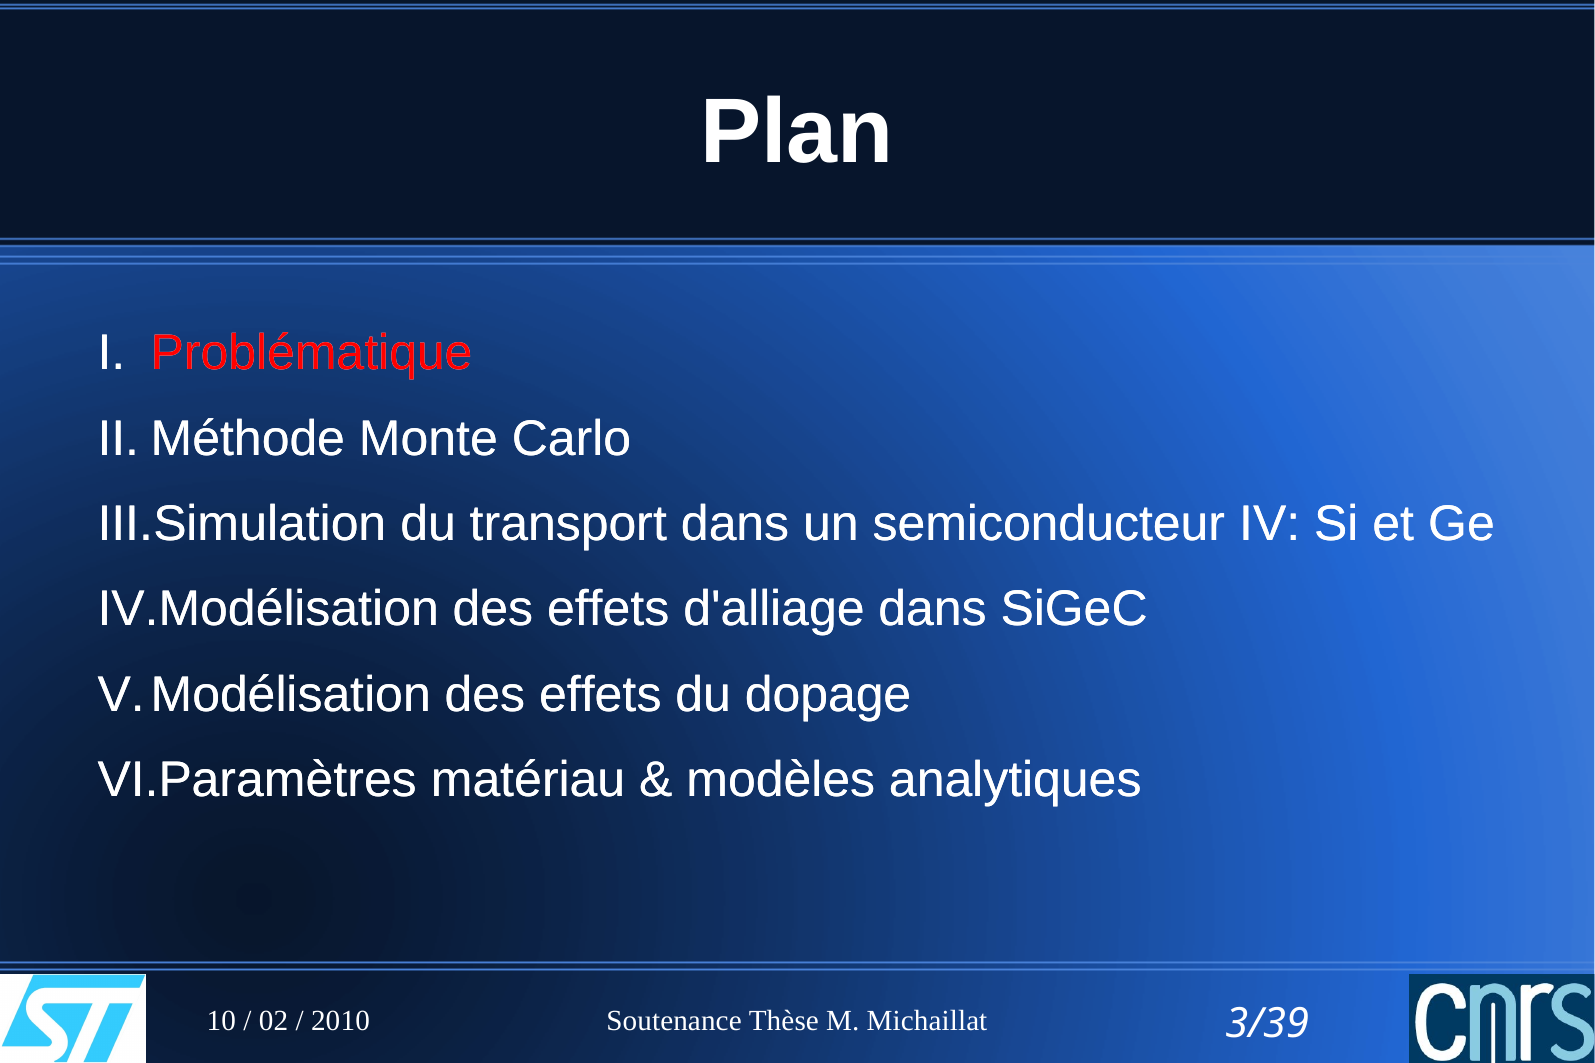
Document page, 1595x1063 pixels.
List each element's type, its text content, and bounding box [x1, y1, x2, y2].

title Plan [79, 42, 1515, 220]
list Problématique Méthode Monte Carlo Simulation du transport dans un semiconducteur IV: Si et Ge Modélisation des effets d'alliage dans SiGeC Modélisation des effets du dopage Paramètres matériau & modèles analytiques [79, 324, 1515, 916]
picture [0, 0, 1595, 1063]
